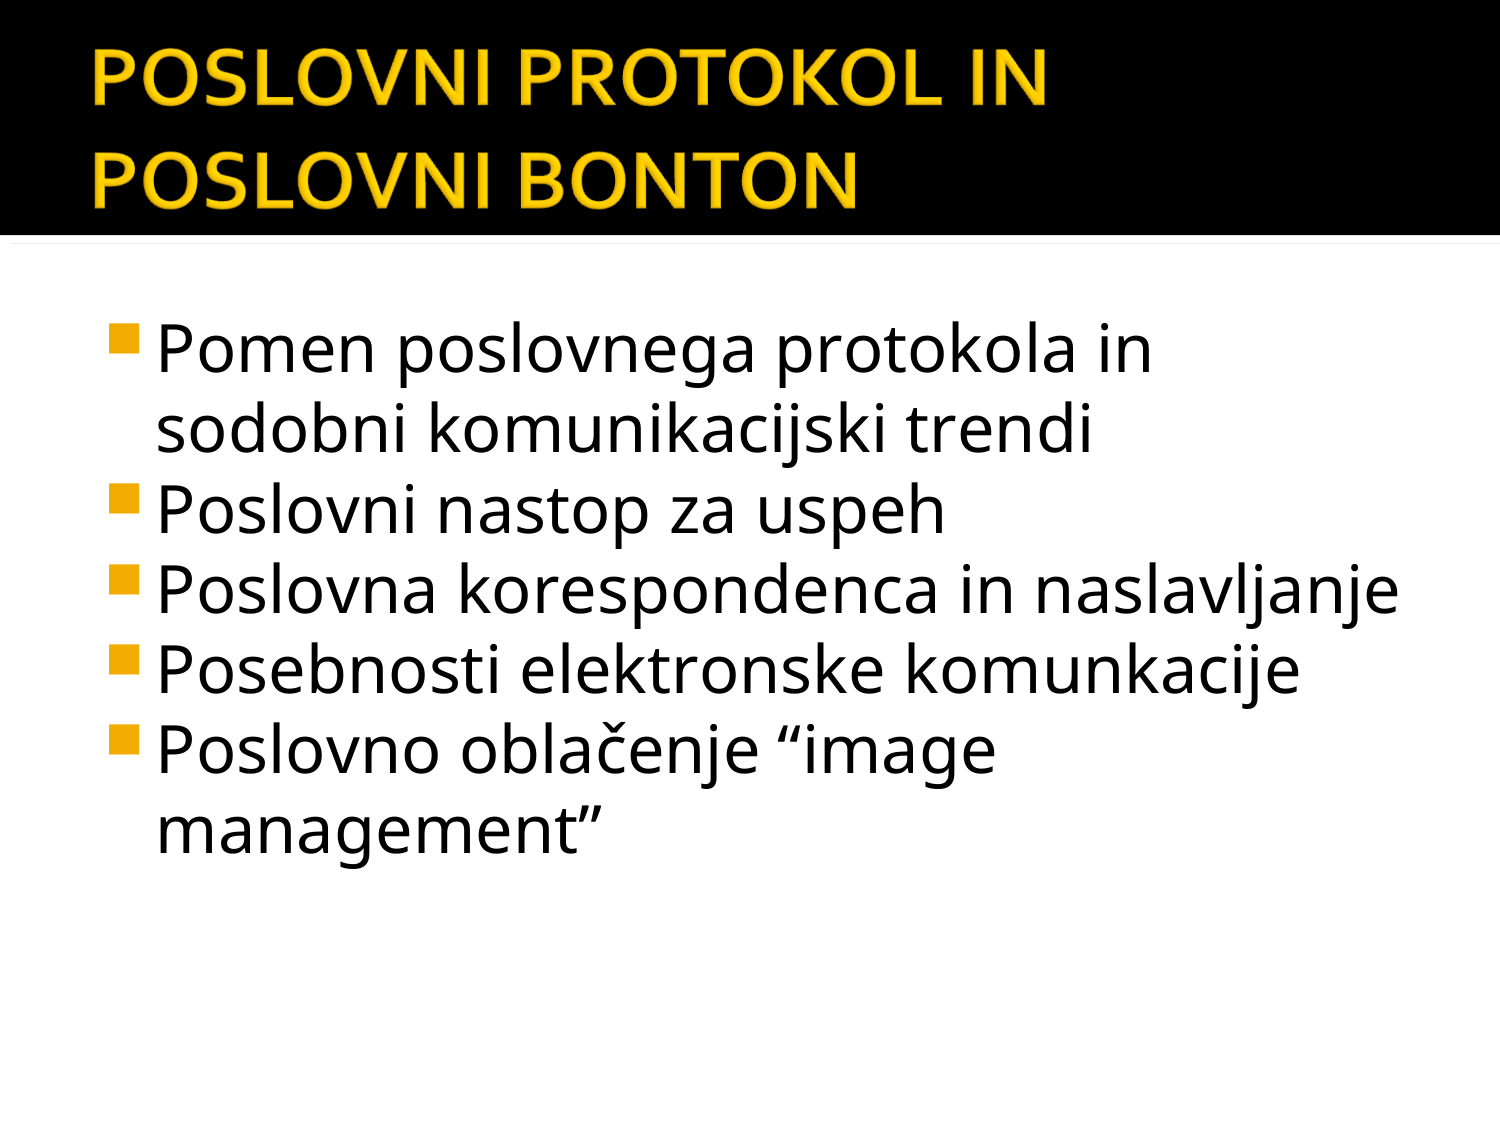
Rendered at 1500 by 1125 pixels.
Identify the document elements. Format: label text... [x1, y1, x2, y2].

text_box [35, 0, 1427, 234]
list Pomen poslovnega protokola in sodobni komunikacijski trendi Poslovni nastop za uspeh Poslovna korespondenca in naslavljanje Posebnosti elektronske komunkacije Poslovno oblačenje “image management” [75, 291, 1426, 1051]
